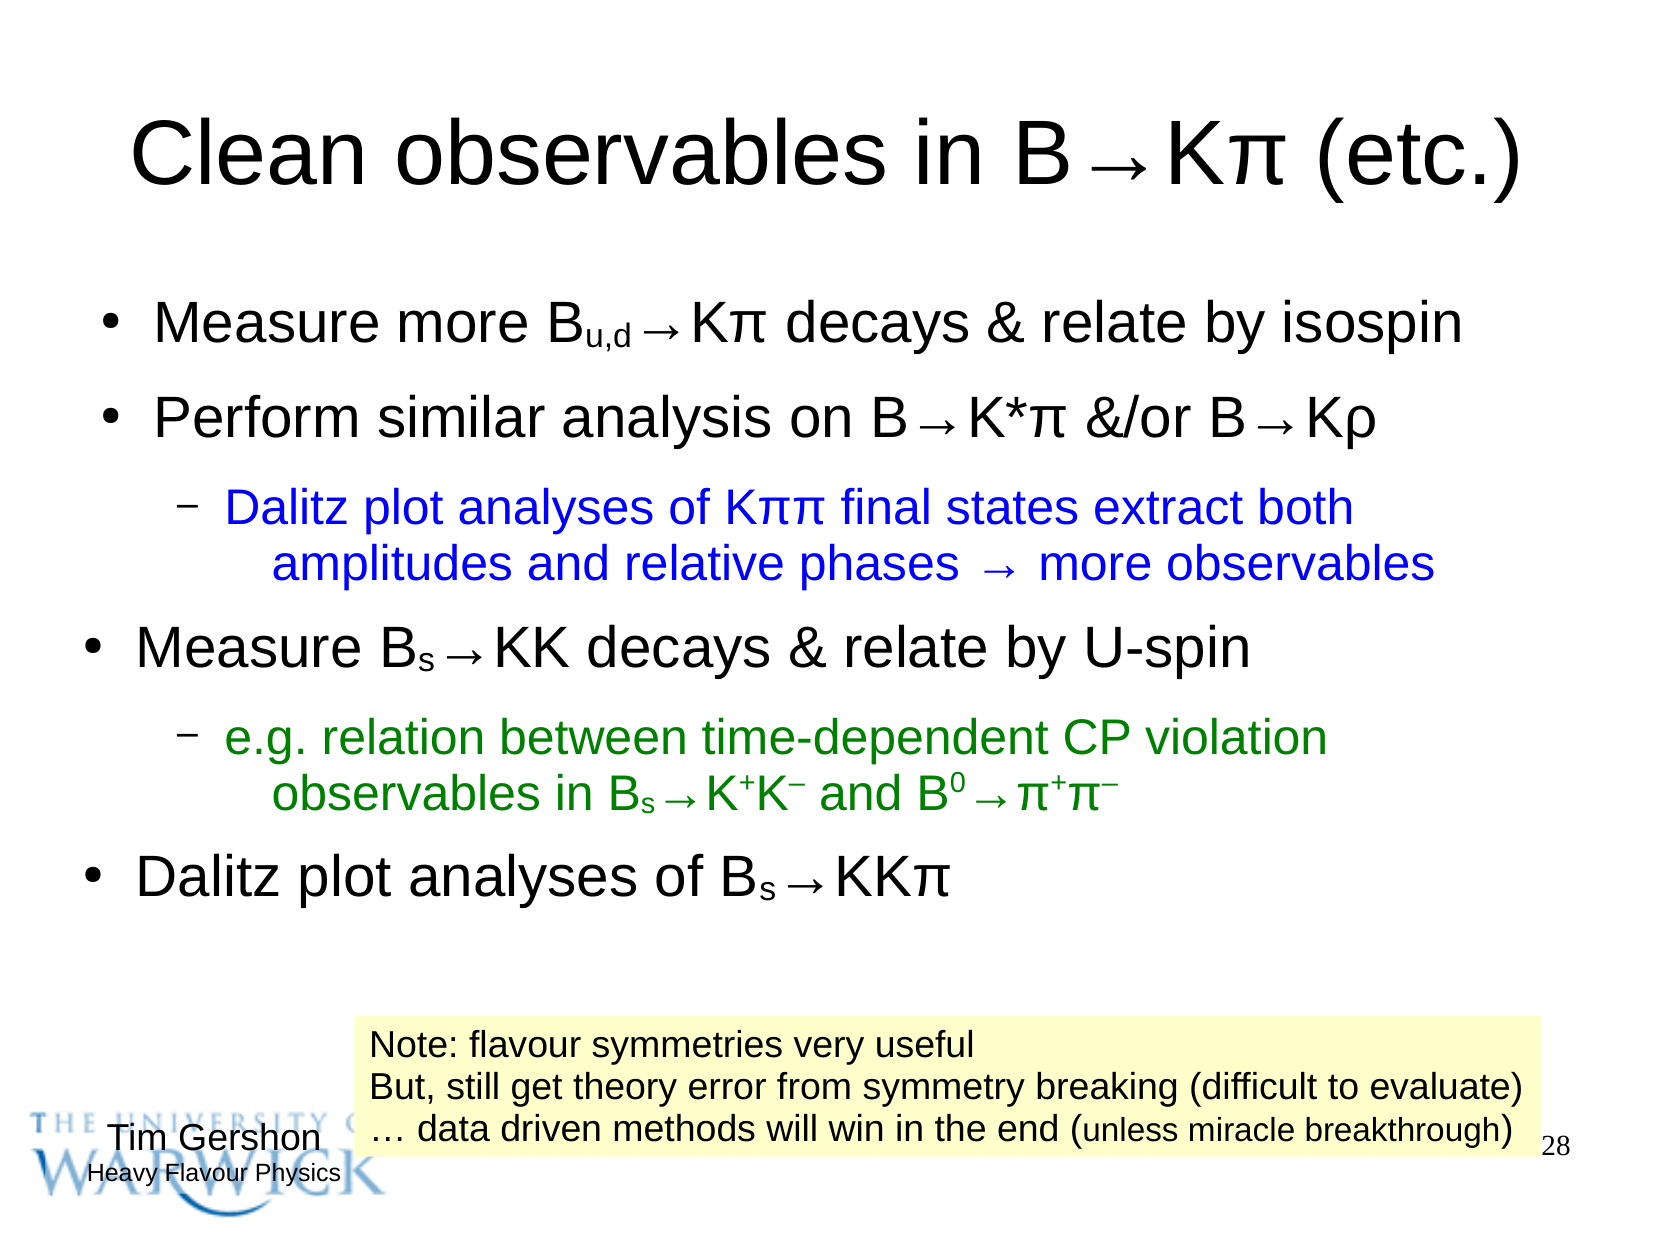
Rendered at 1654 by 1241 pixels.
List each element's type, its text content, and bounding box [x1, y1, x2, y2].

text_box Tim Gershon Heavy Flavour Physics [45, 1108, 383, 1194]
title Clean observables in B→Kπ (etc.) [82, 56, 1571, 250]
text_box Note: flavour symmetries very useful But, still get theory error from symmetry breaking (difficult to evaluate) … data driven methods will win in the end (unless miracle breakthrough) [354, 1015, 1542, 1157]
list Measure more Bu,d→Kπ decays & relate by isospin Perform similar analysis on B→K*π &/or B→Kρ Dalitz plot analyses of Kππ final states extract both amplitudes and relative phases → more observables Measure Bs→KK decays & relate by U-spin e.g. relation between time-dependent CP violation observables in Bs→K+K– and B0→π+π– Dalitz plot analyses of Bs→KKπ [82, 290, 1571, 1094]
picture [19, 1106, 406, 1232]
